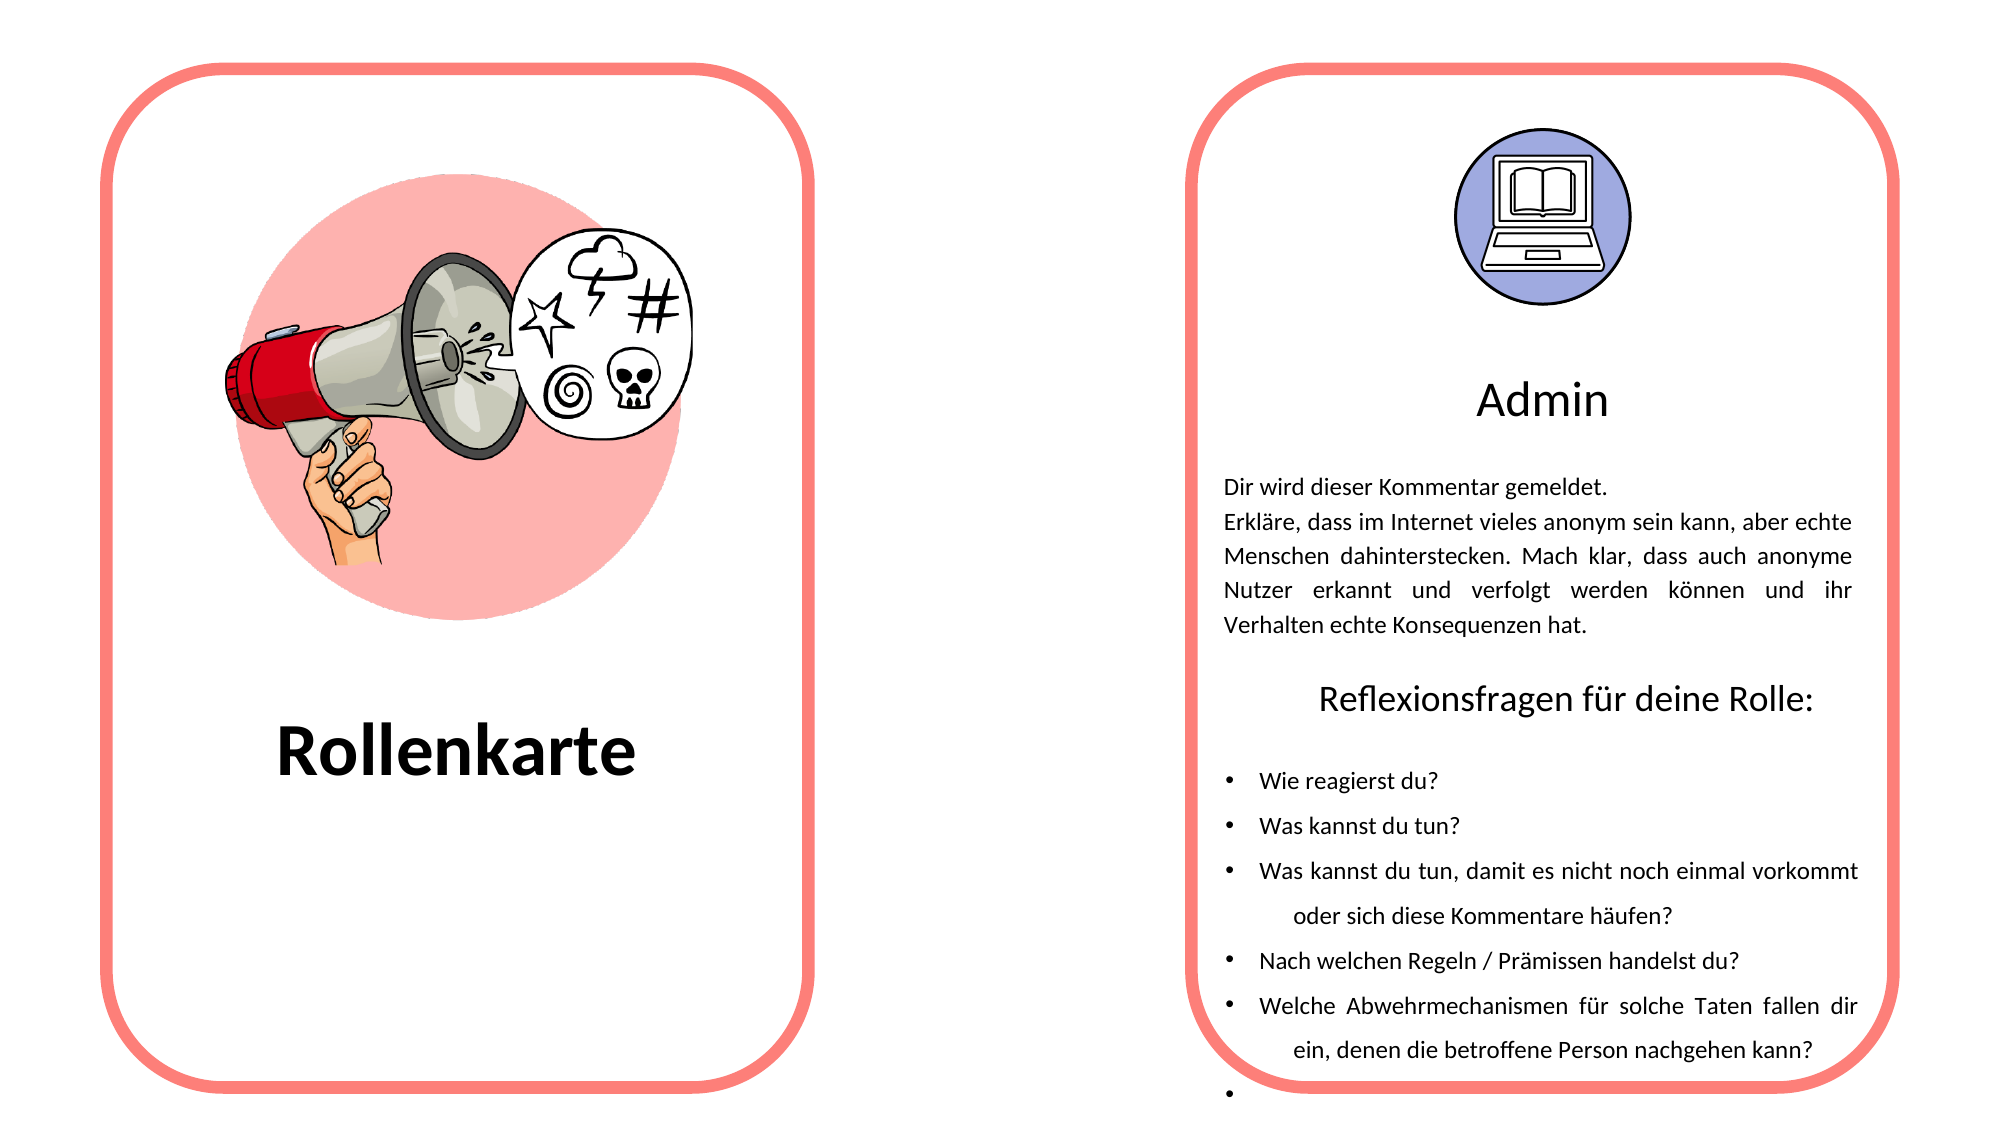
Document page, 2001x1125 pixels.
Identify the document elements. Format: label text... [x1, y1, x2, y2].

picture [176, 162, 739, 631]
text_box Wie reagierst du? Was kannst du tun? Was kannst du tun, damit es nicht noch einmal vorkommt oder sich diese Kommentare häufen? Nach welchen Regeln / Prämissen handelst du? Welche Abwehrmechanismen für solche Taten fallen dir ein, denen die betroffene Person nachgehen kann? [1210, 742, 1875, 1118]
picture [1424, 98, 1661, 335]
text_box Reflexionsfragen für deine Rolle: [1304, 666, 1833, 727]
text_box Dir wird dieser Kommentar gemeldet. Erkläre, dass im Internet vieles anonym sein kann, aber echte Menschen dahinterstecken. Mach klar, dass auch anonyme Nutzer erkannt und verfolgt werden können und ihr Verhalten echte Konsequenzen hat. [1208, 458, 1871, 654]
text_box Admin [1210, 358, 1876, 435]
text_box Rollenkarte [159, 693, 756, 799]
